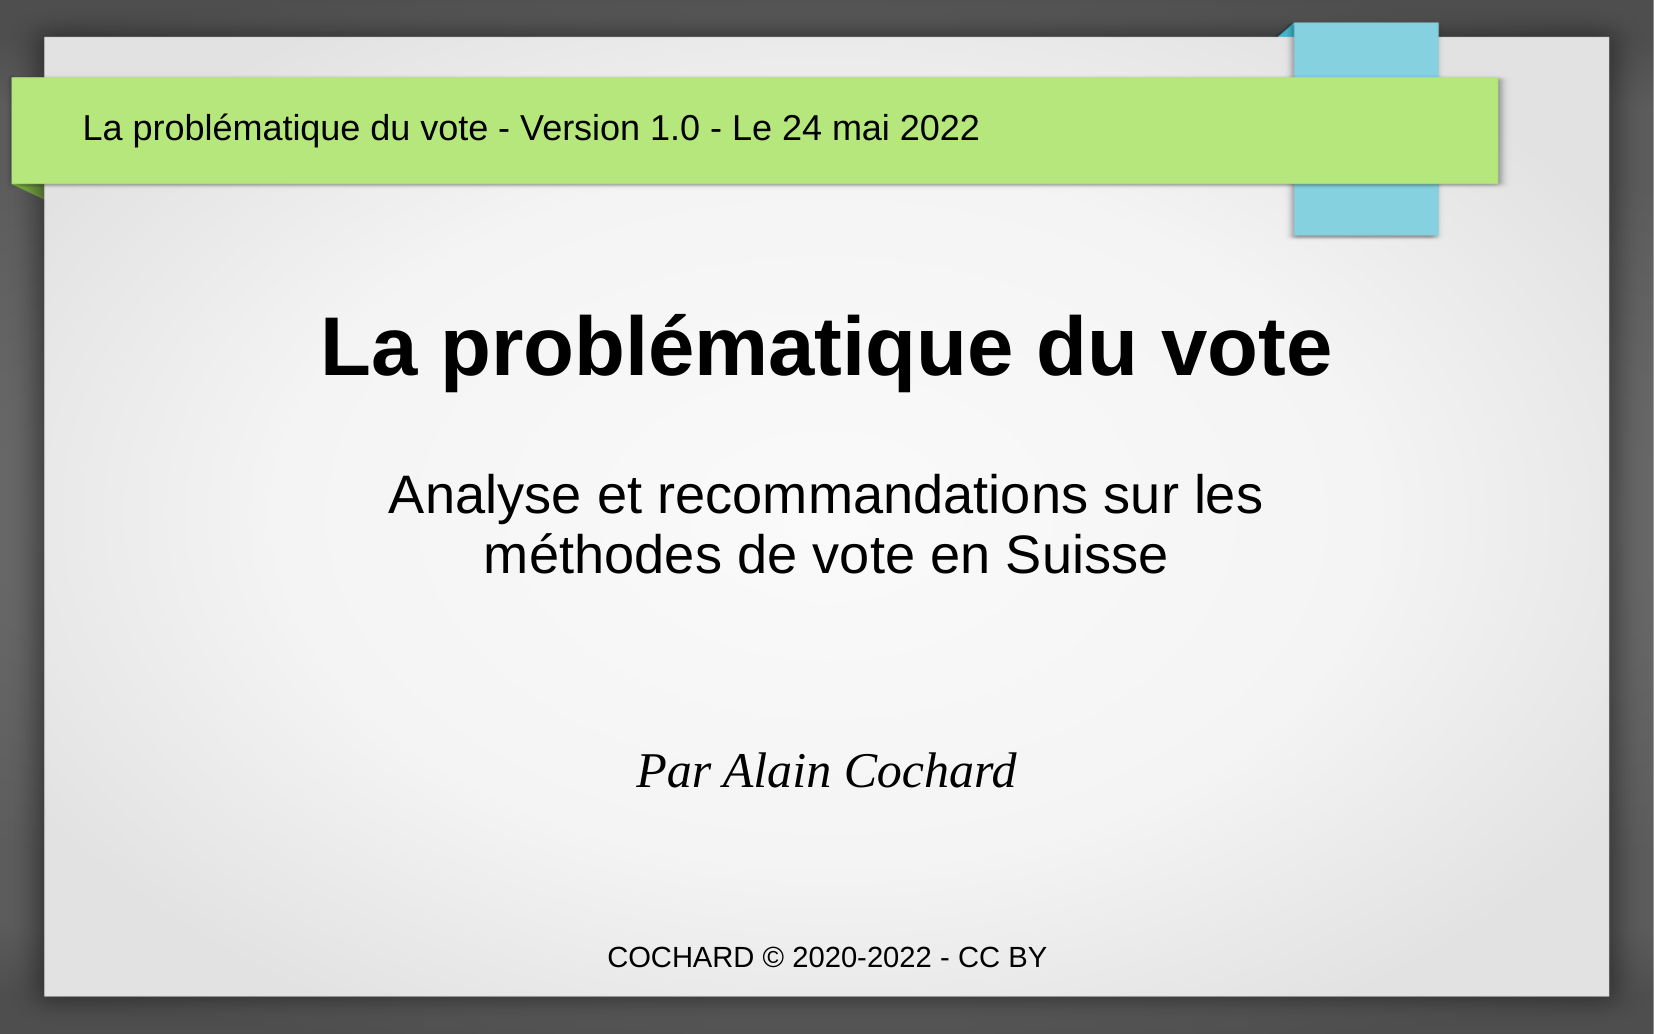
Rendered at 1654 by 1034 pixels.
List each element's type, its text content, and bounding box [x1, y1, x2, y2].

title La problématique du vote - Version 1.0 - Le 24 mai 2022 [82, 78, 1264, 178]
picture [0, 0, 1654, 1034]
subtitle La problématique du vote Analyse et recommandations sur les méthodes de vote en Suisse Par Alain Cochard [82, 249, 1571, 849]
